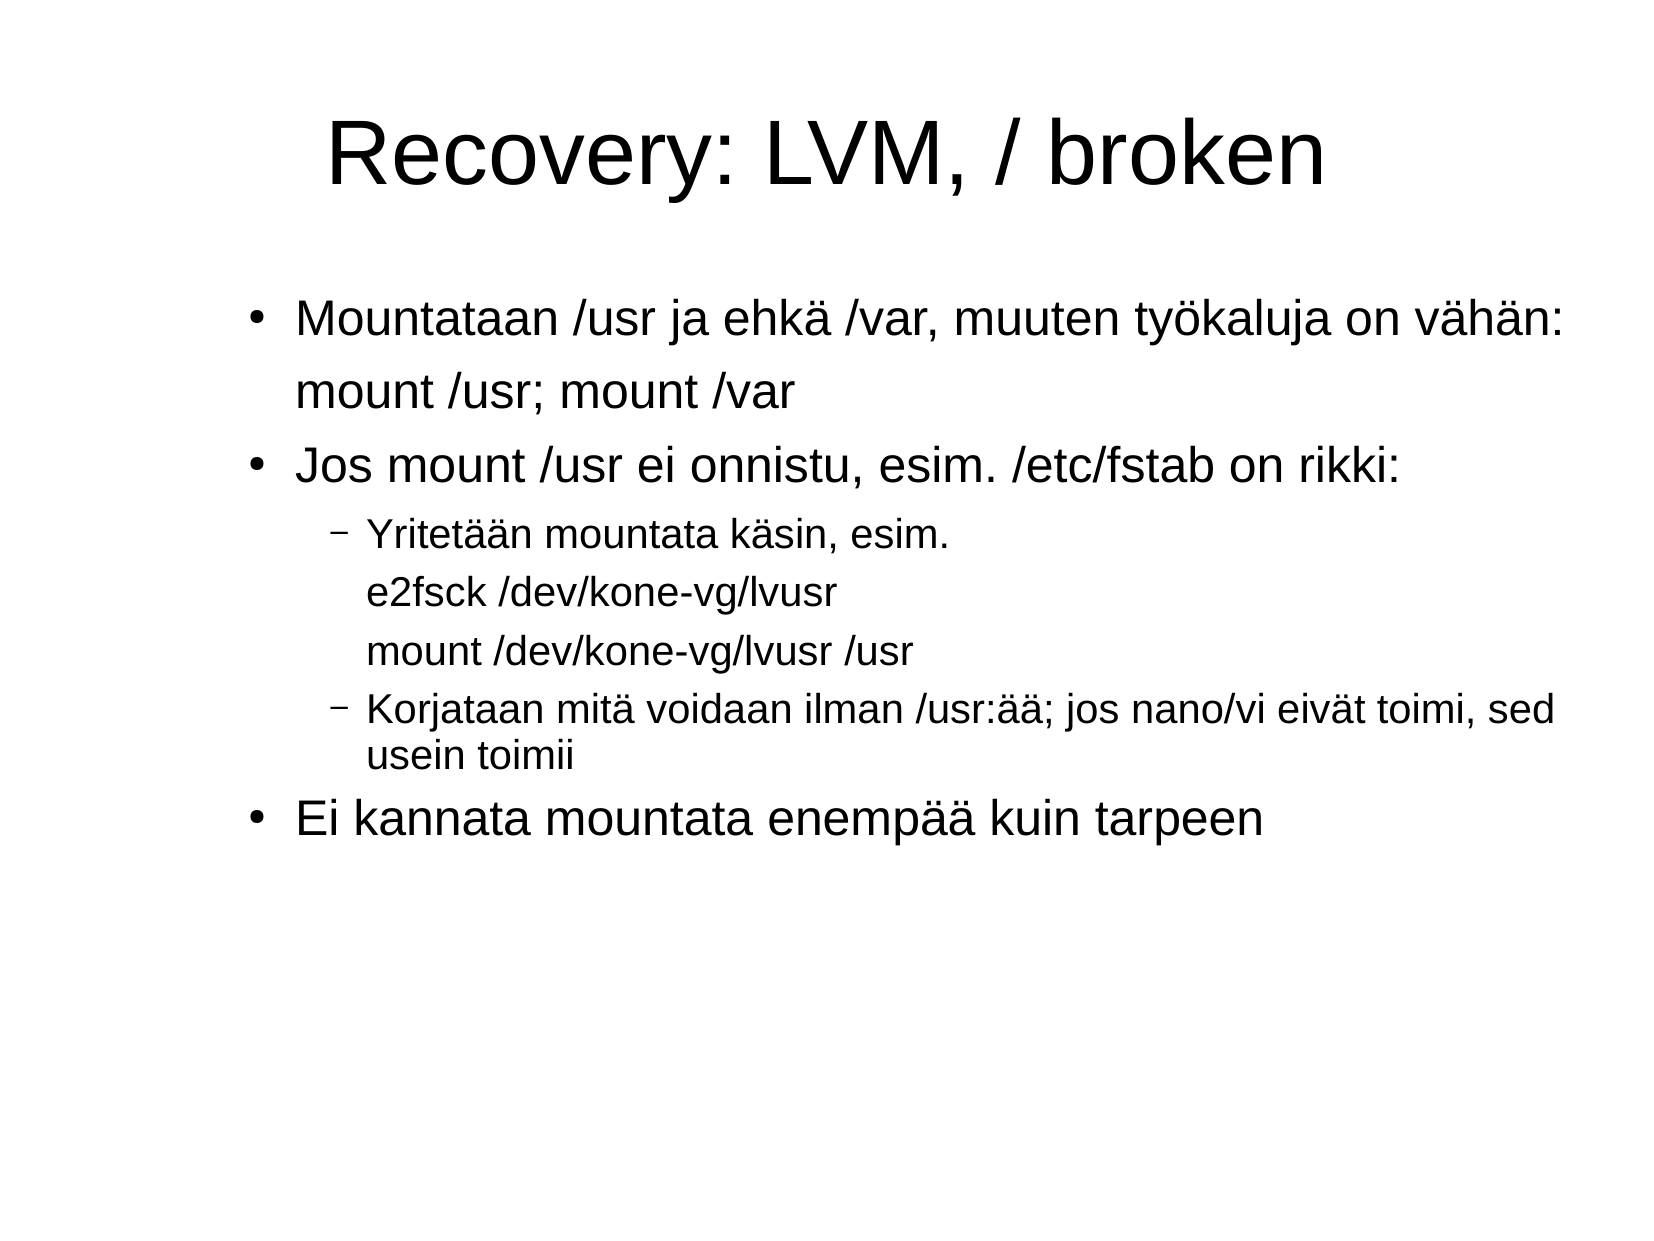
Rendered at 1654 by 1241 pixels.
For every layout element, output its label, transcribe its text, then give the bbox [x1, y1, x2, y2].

title Recovery: LVM, / broken [82, 49, 1571, 257]
list Mountataan /usr ja ehkä /var, muuten työkaluja on vähän: mount /usr; mount /var Jos mount /usr ei onnistu, esim. /etc/fstab on rikki: Yritetään mountata käsin, esim. e2fsck /dev/kone-vg/lvusr mount /dev/kone-vg/lvusr /usr Korjataan mitä voidaan ilman /usr:ää; jos nano/vi eivät toimi, sed usein toimii Ei kannata mountata enempää kuin tarpeen [82, 290, 1571, 1010]
